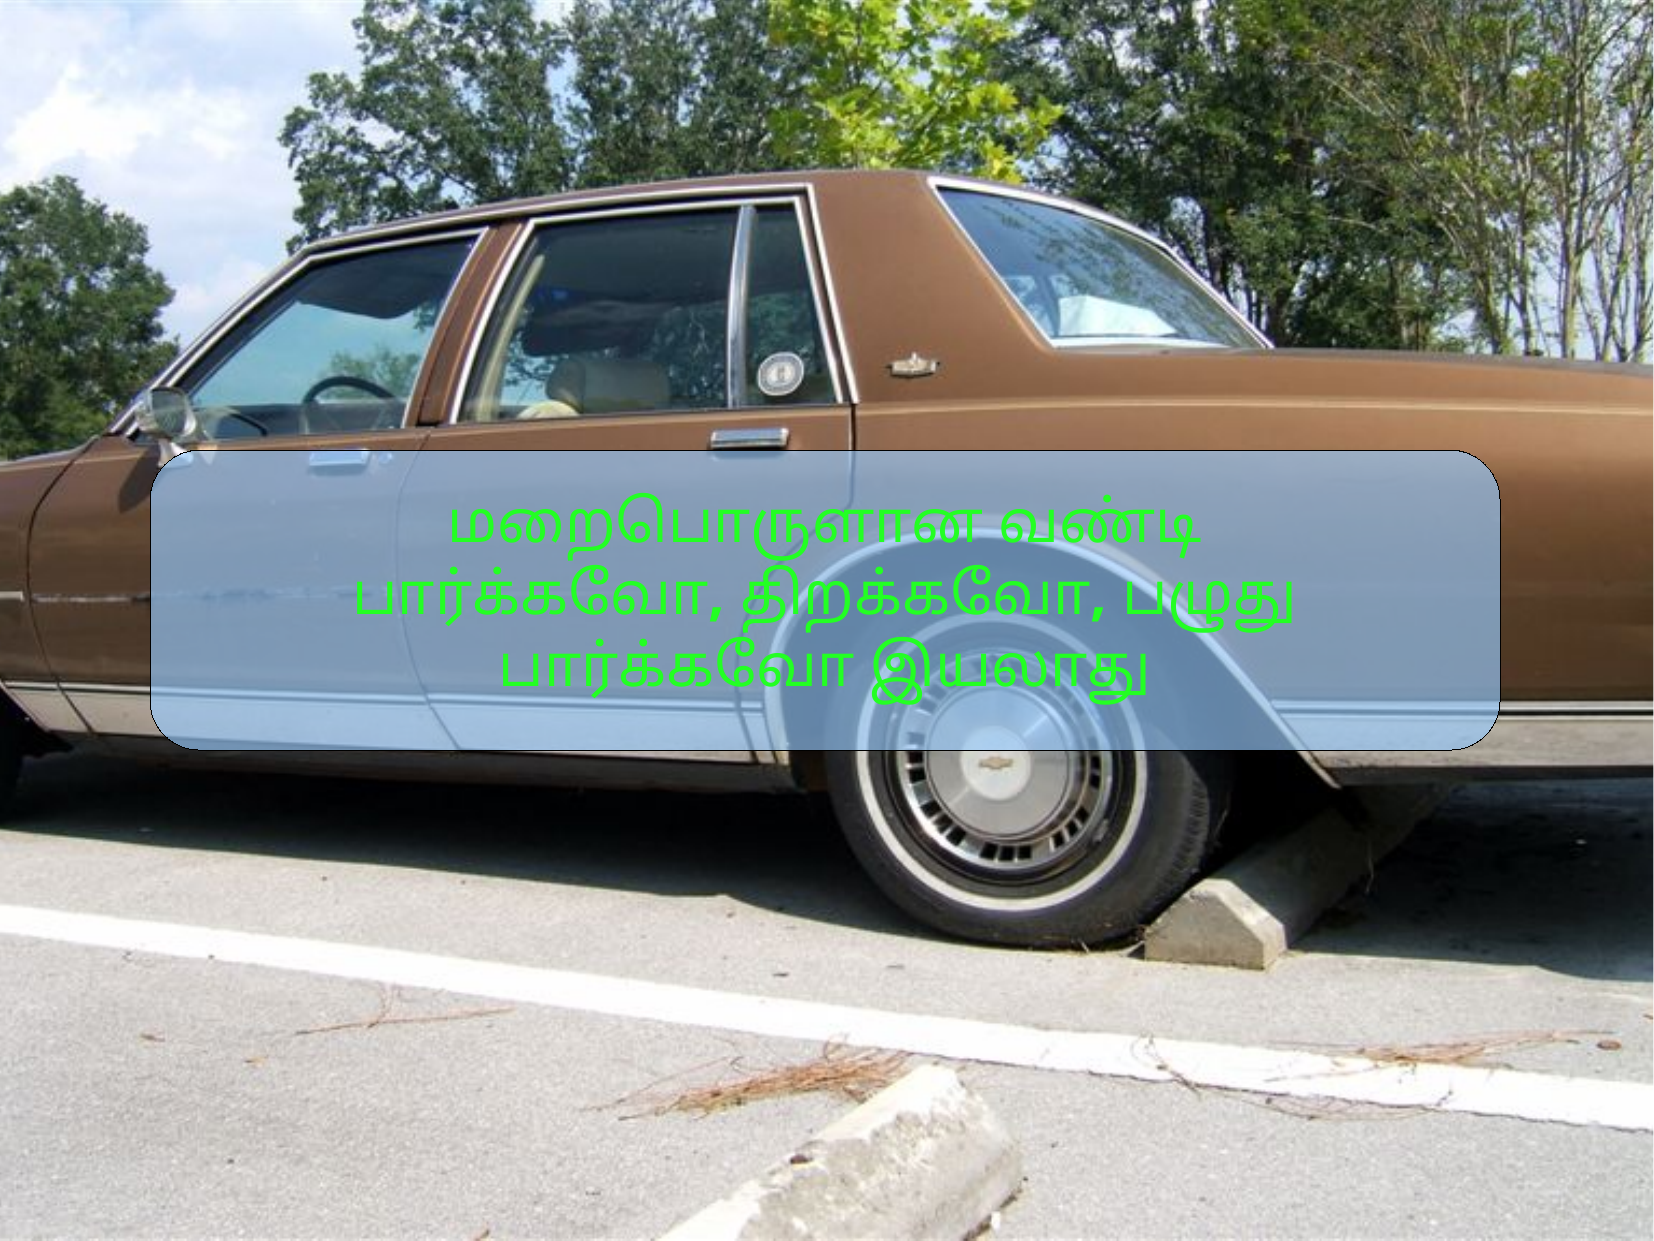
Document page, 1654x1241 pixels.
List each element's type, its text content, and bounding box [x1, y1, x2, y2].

picture [0, 0, 1654, 1241]
text_box மறைபொருளான வண்டி பார்க்கவோ, திறக்கவோ, பழுது பார்க்கவோ இயலாது [150, 450, 1501, 751]
